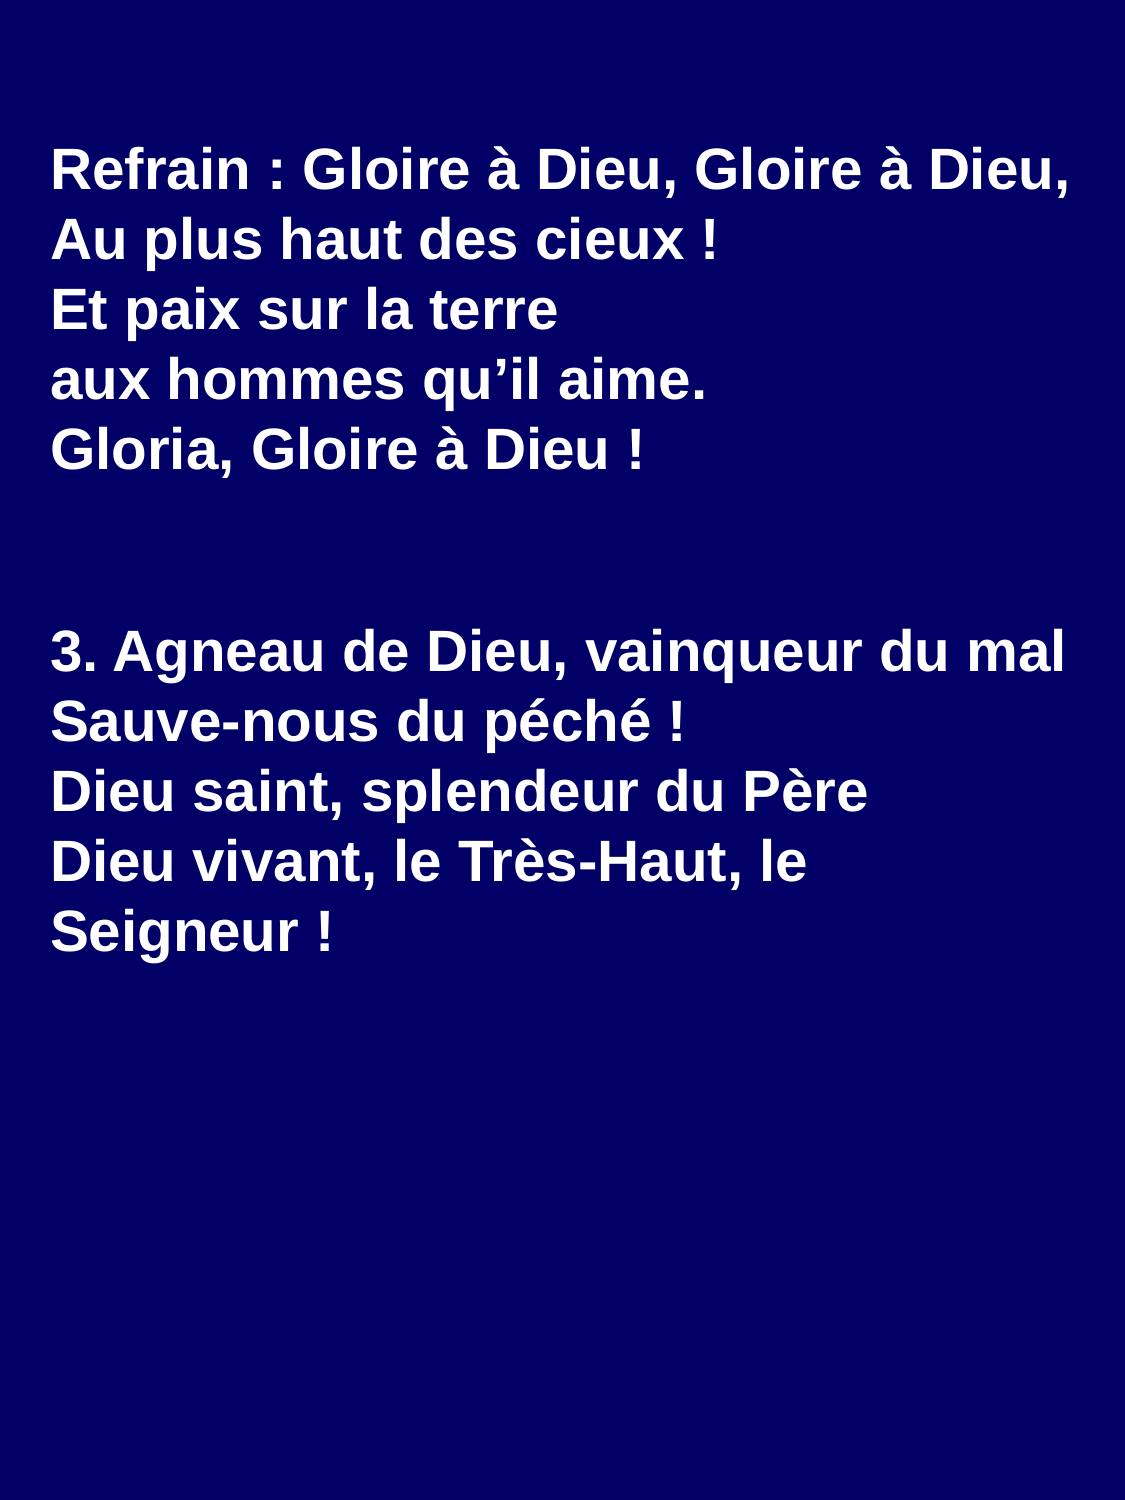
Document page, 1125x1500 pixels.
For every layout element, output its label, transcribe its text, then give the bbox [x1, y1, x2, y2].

text_box Refrain : Gloire à Dieu, Gloire à Dieu, Au plus haut des cieux ! Et paix sur la terre aux hommes qu’il aime. Gloria, Gloire à Dieu ! 3. Agneau de Dieu, vainqueur du mal Sauve-nous du péché ! Dieu saint, splendeur du Père Dieu vivant, le Très-Haut, le Seigneur ! [35, 47, 1125, 1496]
